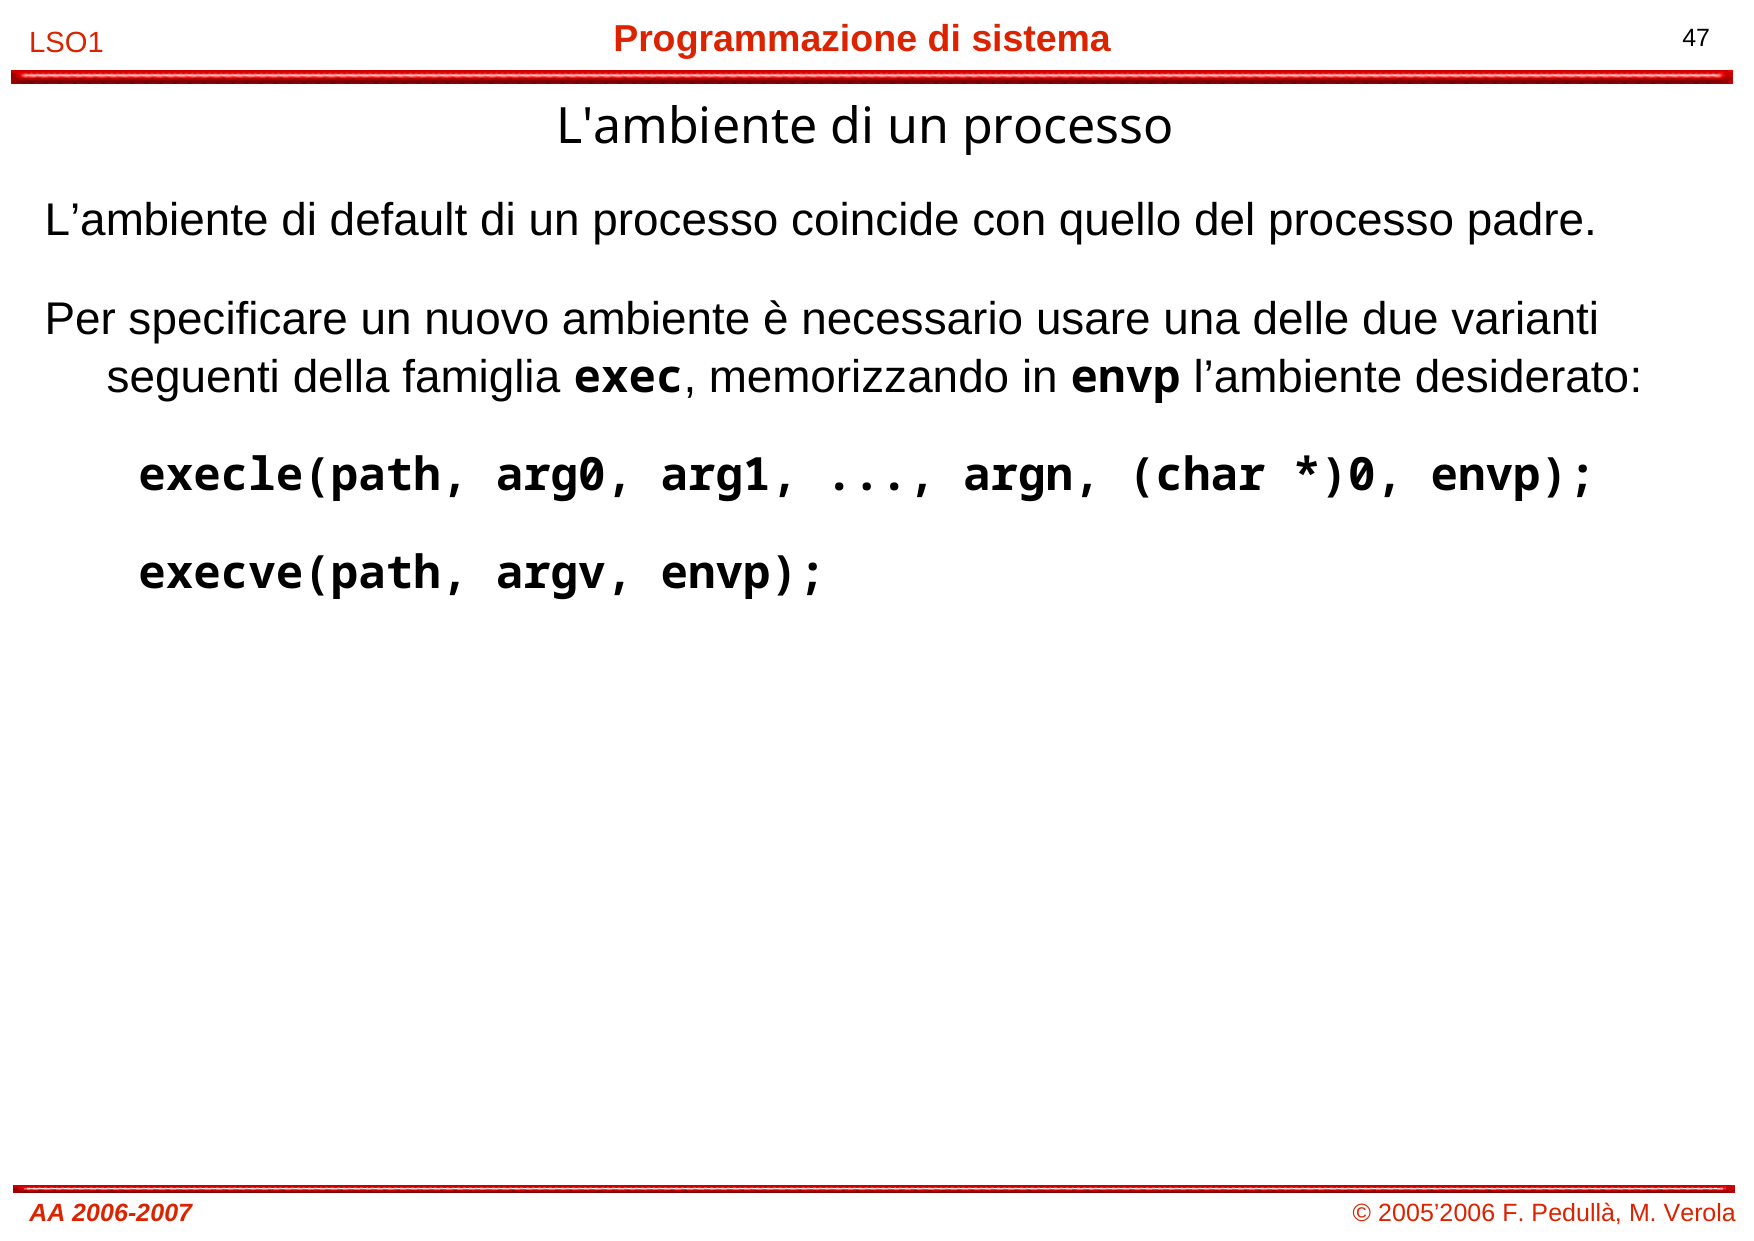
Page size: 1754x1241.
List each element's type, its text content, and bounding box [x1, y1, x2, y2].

title L'ambiente di un processo [490, 78, 1240, 174]
picture [13, 1185, 1735, 1193]
picture [11, 70, 1733, 84]
list L’ambiente di default di un processo coincide con quello del processo padre. Per specificare un nuovo ambiente è necessario usare una delle due varianti seguenti della famiglia exec, memorizzando in envp l’ambiente desiderato: execle(path, arg0, arg1, ..., argn, (char *)0, envp); execve(path, argv, envp); [29, 183, 1667, 964]
